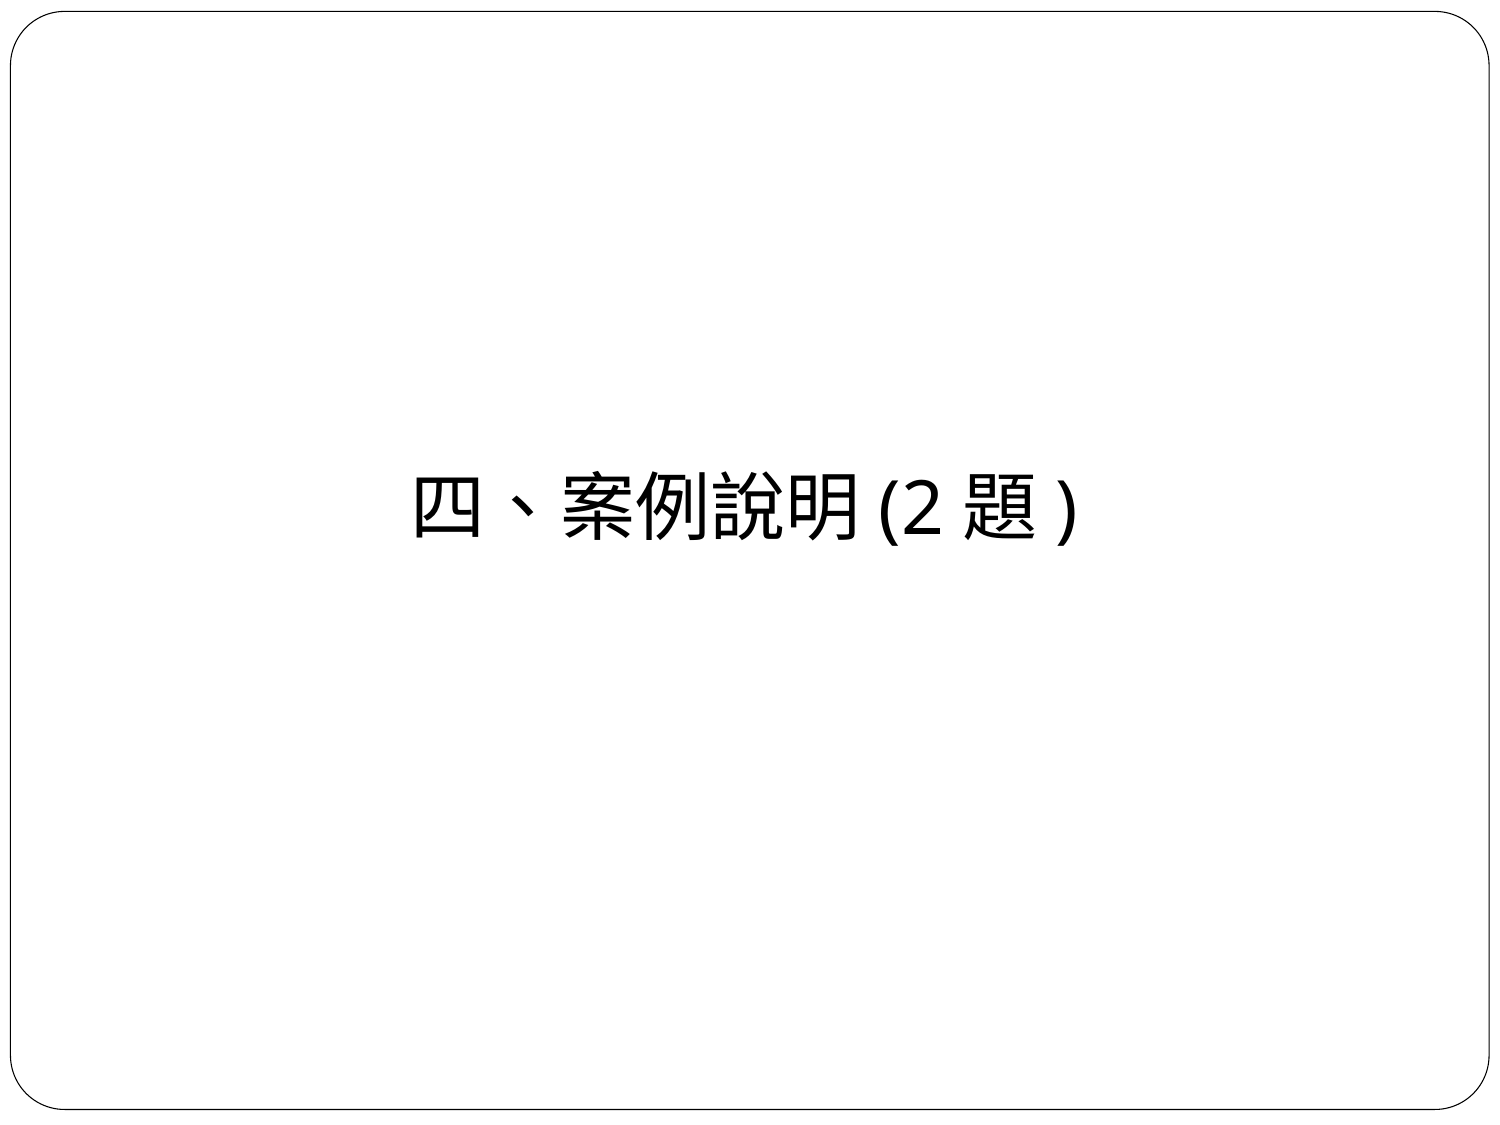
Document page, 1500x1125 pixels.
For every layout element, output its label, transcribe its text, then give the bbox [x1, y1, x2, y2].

text_box 四、案例說明(2題) [396, 452, 1093, 557]
